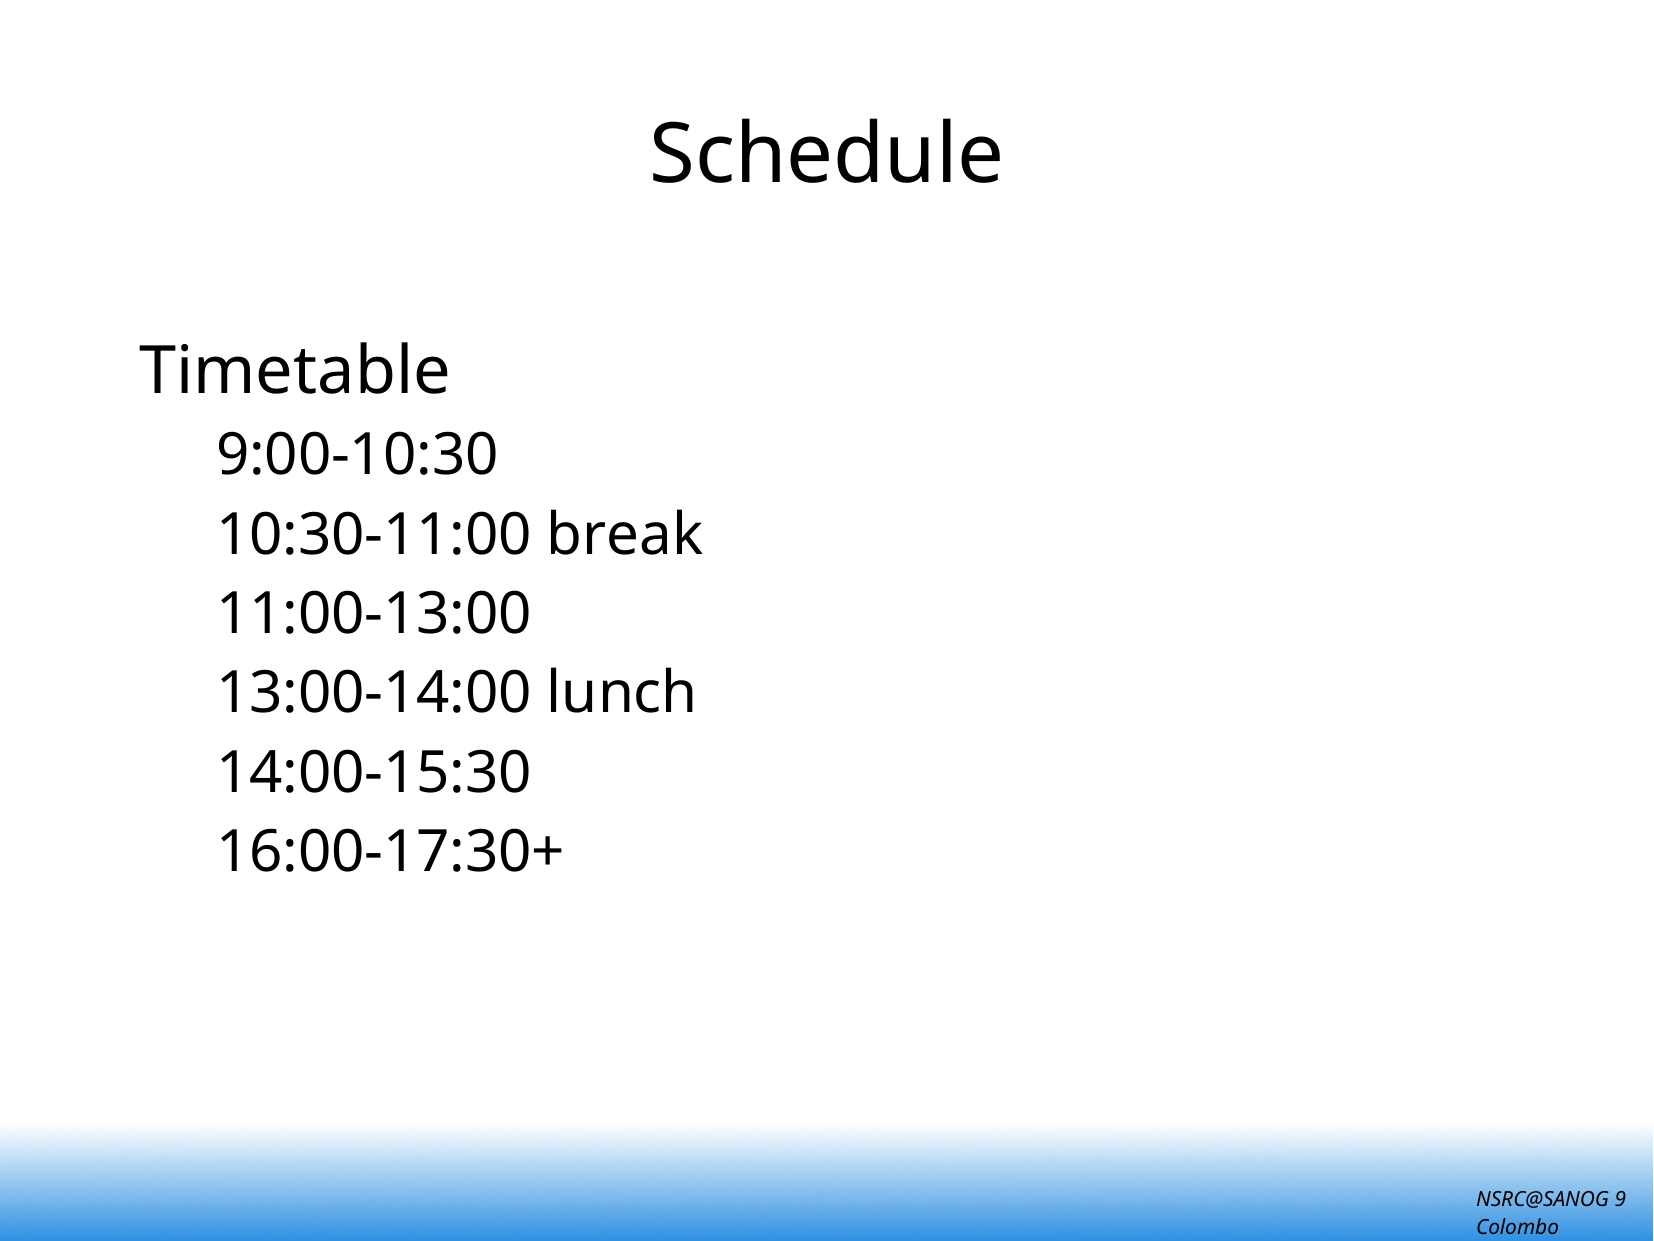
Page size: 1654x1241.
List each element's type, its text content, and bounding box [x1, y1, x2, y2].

list Timetable 9:00-10:30 10:30-11:00 break 11:00-13:00 13:00-14:00 lunch 14:00-15:30 16:00-17:30+ [121, 322, 1561, 1133]
picture [0, 1122, 1653, 1241]
title Schedule [121, 46, 1534, 254]
